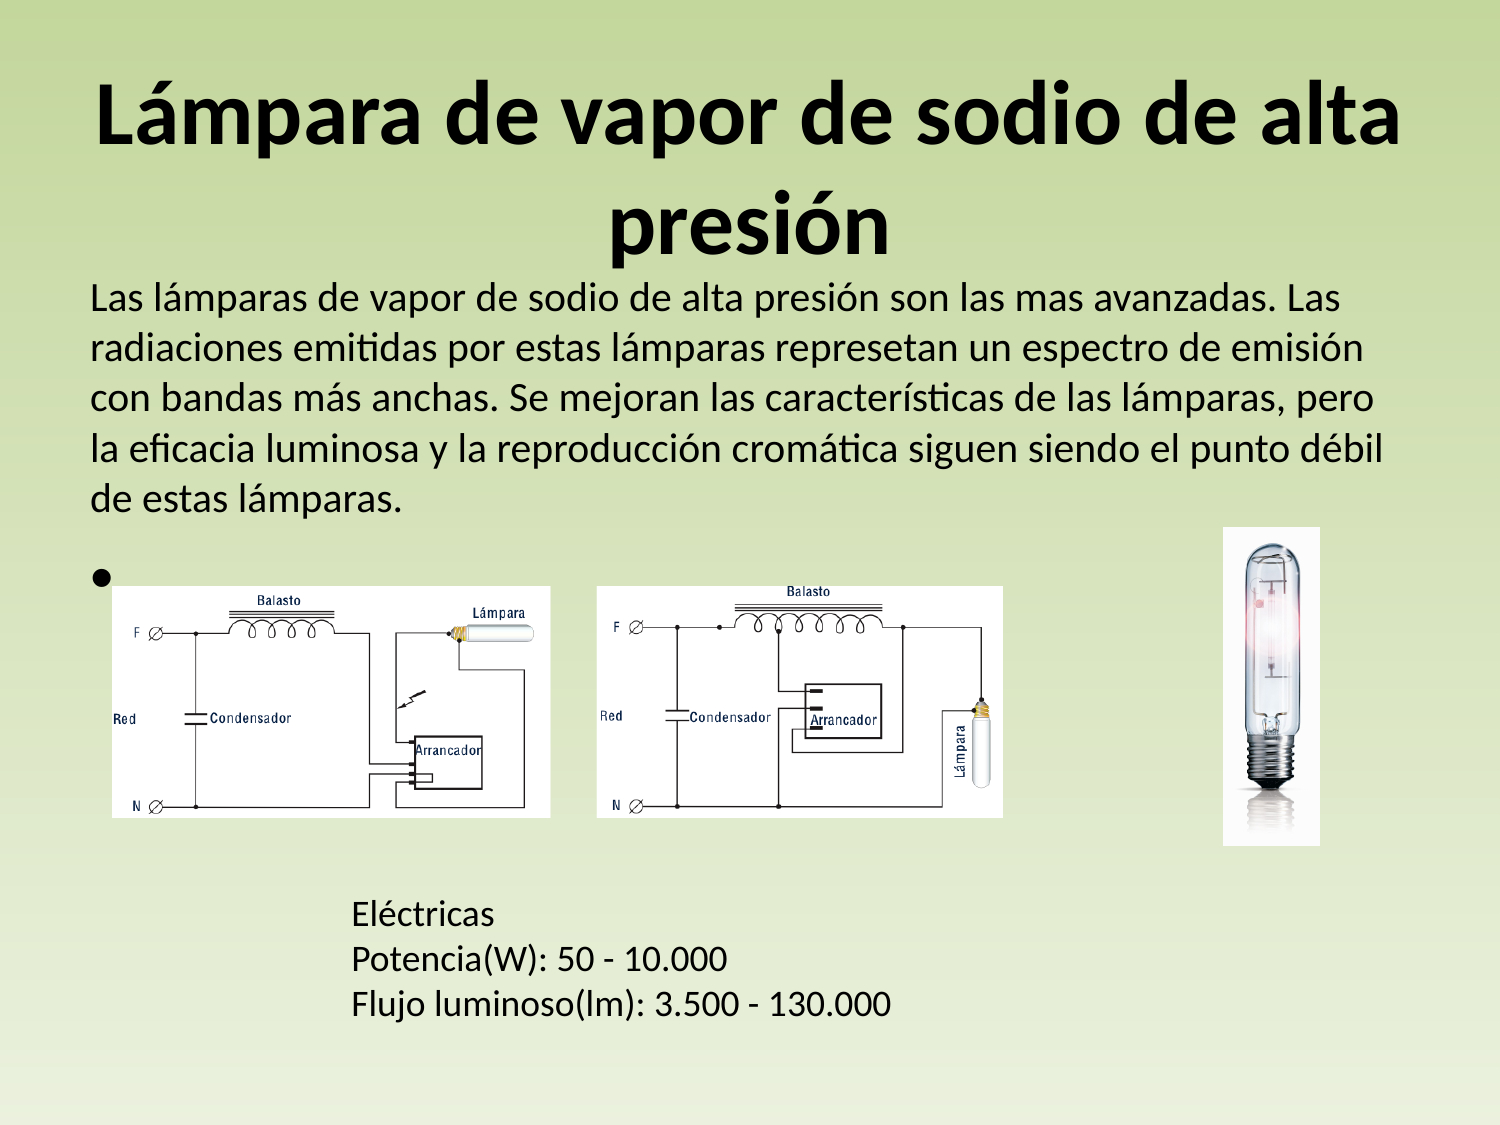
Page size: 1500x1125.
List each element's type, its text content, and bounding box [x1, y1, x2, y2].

picture [112, 586, 1003, 818]
title Lámpara de vapor de sodio de alta presión [75, 45, 1426, 233]
text_box Eléctricas Potencia(W): 50 - 10.000 Flujo luminoso(lm): 3.500 - 130.000 [337, 881, 1087, 1032]
picture [1223, 527, 1320, 846]
list Las lámparas de vapor de sodio de alta presión son las mas avanzadas. Las radiaciones emitidas por estas lámparas represetan un espectro de emisión con bandas más anchas. Se mejoran las características de las lámparas, pero la eficacia luminosa y la reproducción cromática siguen siendo el punto débil de estas lámparas. [75, 262, 1426, 598]
